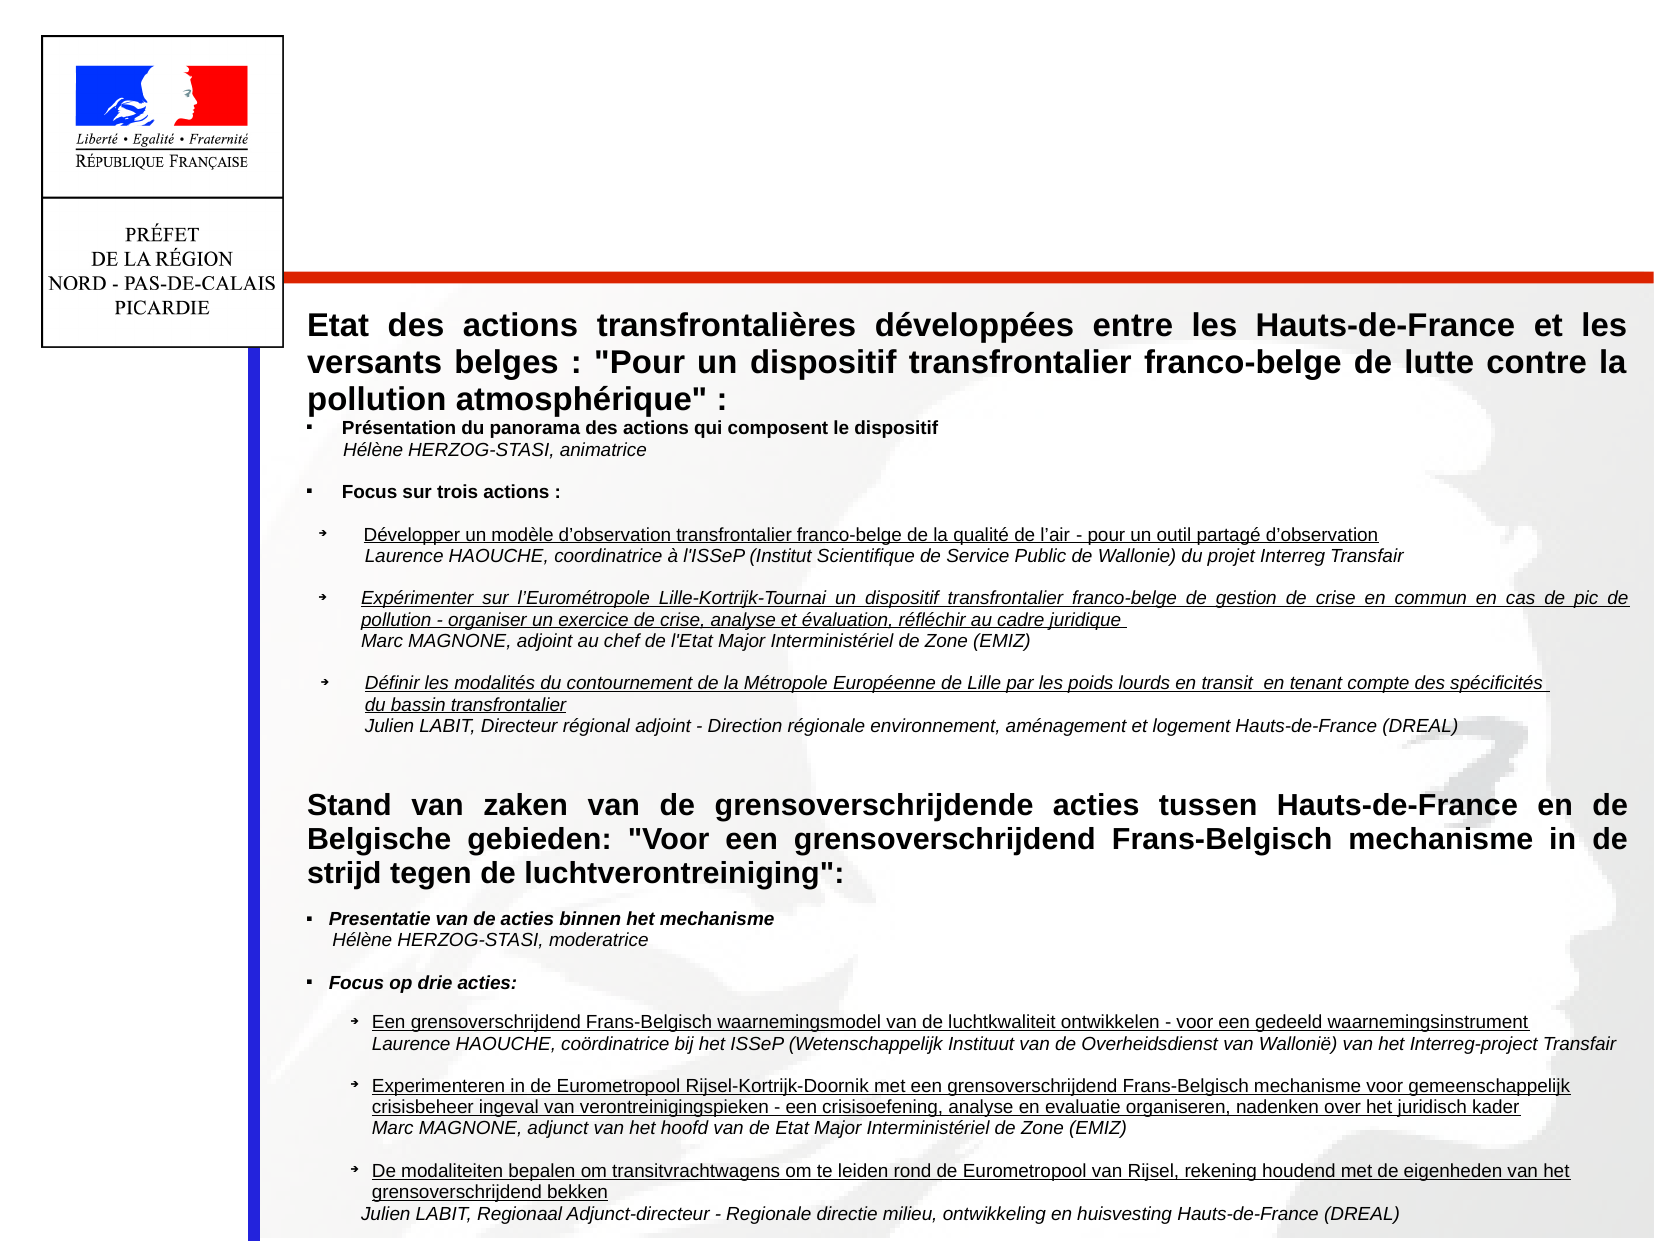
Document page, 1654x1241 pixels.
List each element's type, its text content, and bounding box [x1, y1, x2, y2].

picture [41, 35, 284, 348]
list Etat des actions transfrontalières développées entre les Hauts-de-France et les versants belges : "Pour un dispositif transfrontalier franco-belge de lutte contre la pollution atmosphérique" : Présentation du panorama des actions qui composent le dispositif Hélène HERZOG-STASI, animatrice Focus sur trois actions : Développer un modèle d’observation transfrontalier franco-belge de la qualité de l’air - pour un outil partagé d’observation Laurence HAOUCHE, coordinatrice à l'ISSeP (Institut Scientifique de Service Public de Wallonie) du projet Interreg Transfair Expérimenter sur l’Eurométropole Lille-Kortrijk-Tournai un dispositif transfrontalier franco-belge de gestion de crise en commun en cas de pic de pollution - organiser un exercice de crise, analyse et évaluation, réfléchir au cadre juridique Marc MAGNONE, adjoint au chef de l'Etat Major Interministériel de Zone (EMIZ) Définir les modalités du contournement de la Métropole Européenne de Lille par les poids lourds en transit en tenant compte des spécificités du bassin transfrontalier Julien LABIT, Directeur régional adjoint - Direction régionale environnement, aménagement et logement Hauts-de-France (DREAL) Stand van zaken van de grensoverschrijdende acties tussen Hauts-de-France en de Belgische gebieden: "Voor een grensoverschrijdend Frans-Belgisch mechanisme in de strijd tegen de luchtverontreiniging": Presentatie van de acties binnen het mechanisme Hélène HERZOG-STASI, moderatrice Focus op drie acties: Een grensoverschrijdend Frans-Belgisch waarnemingsmodel van de luchtkwaliteit ontwikkelen - voor een gedeeld waarnemingsinstrument Laurence HAOUCHE, coördinatrice bij het ISSeP (Wetenschappelijk Instituut van de Overheidsdienst van Wallonië) van het Interreg-project Transfair Experimenteren in de Eurometropool Rijsel-Kortrijk-Doornik met een grensoverschrijdend Frans-Belgisch mechanisme voor gemeenschappelijk crisisbeheer ingeval van verontreinigingspieken - een crisisoefening, analyse en evaluatie organiseren, nadenken over het juridisch kader Marc MAGNONE, adjunct van het hoofd van de Etat Major Interministériel de Zone (EMIZ) De modaliteiten bepalen om transitvrachtwagens om te leiden rond de Eurometropool van Rijsel, rekening houdend met de eigenheden van het grensoverschrijdend bekken Julien LABIT, Regionaal Adjunct-directeur - Regionale directie milieu, ontwikkeling en huisvesting Hauts-de-France (DREAL) [307, 307, 1630, 1229]
